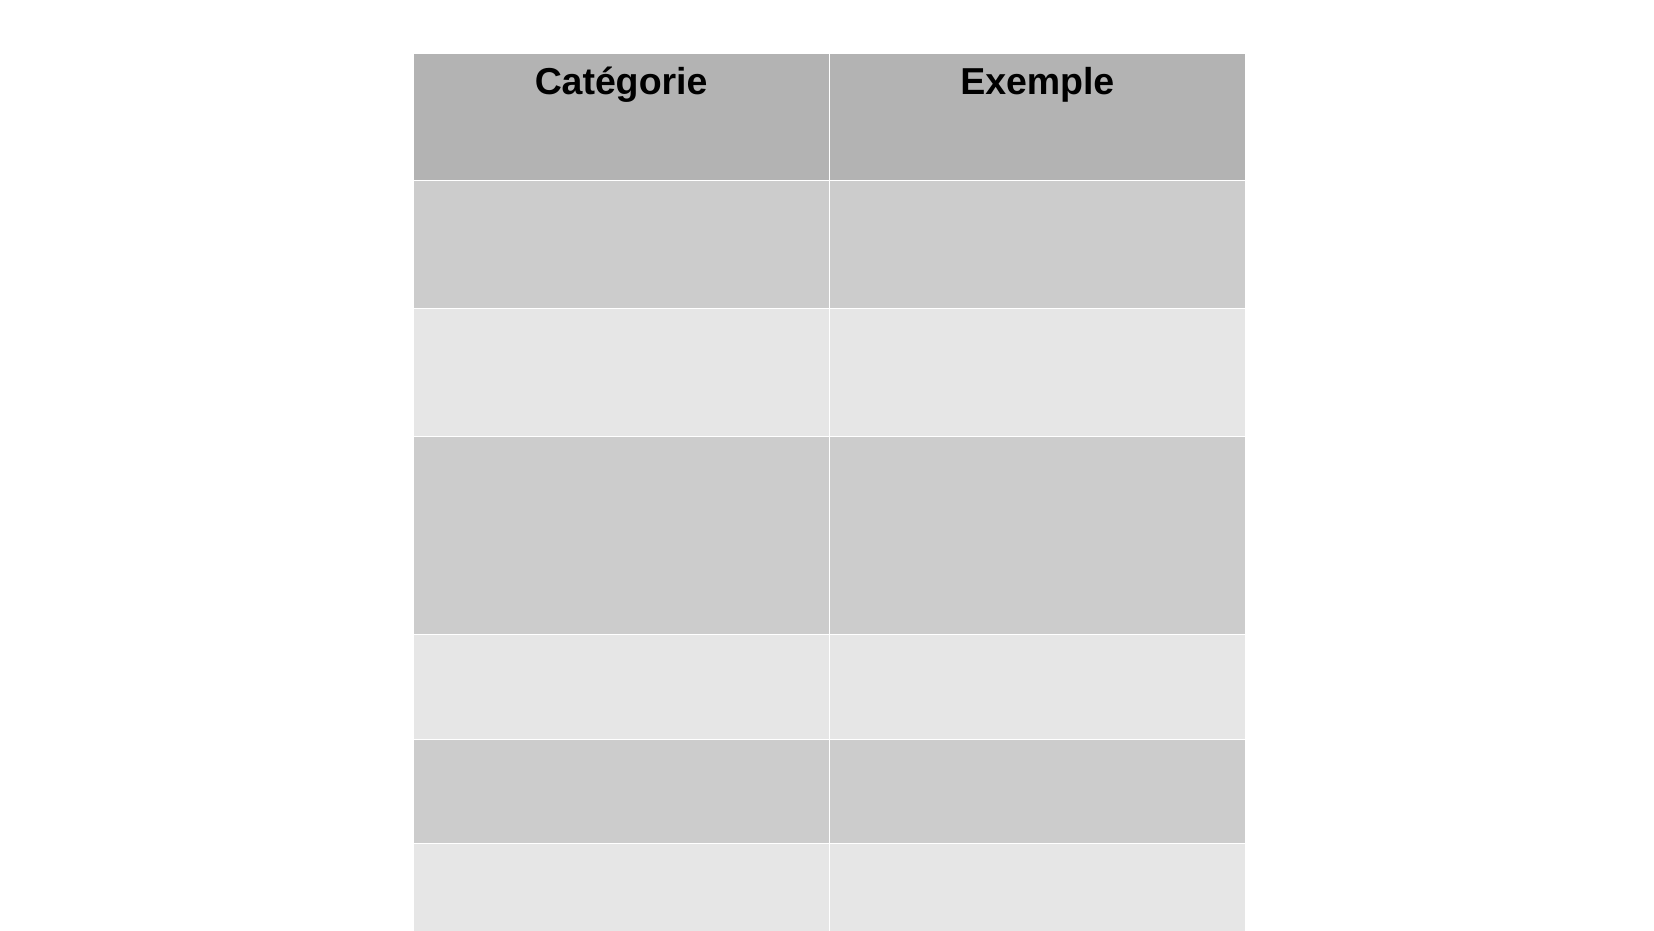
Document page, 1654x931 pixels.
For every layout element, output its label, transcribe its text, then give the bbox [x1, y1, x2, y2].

table_cell [414, 635, 829, 739]
table_cell [414, 309, 829, 436]
table_cell [830, 437, 1245, 634]
table_cell [830, 740, 1245, 843]
table_cell [414, 181, 829, 308]
table_cell [830, 309, 1245, 436]
table_cell [830, 181, 1245, 308]
table_header Exemple [830, 54, 1245, 180]
table_header Catégorie [414, 54, 829, 180]
table_cell [414, 740, 829, 843]
table_cell [830, 635, 1245, 739]
table_cell [830, 844, 1245, 931]
table_cell [414, 437, 829, 634]
table_cell [414, 844, 829, 931]
